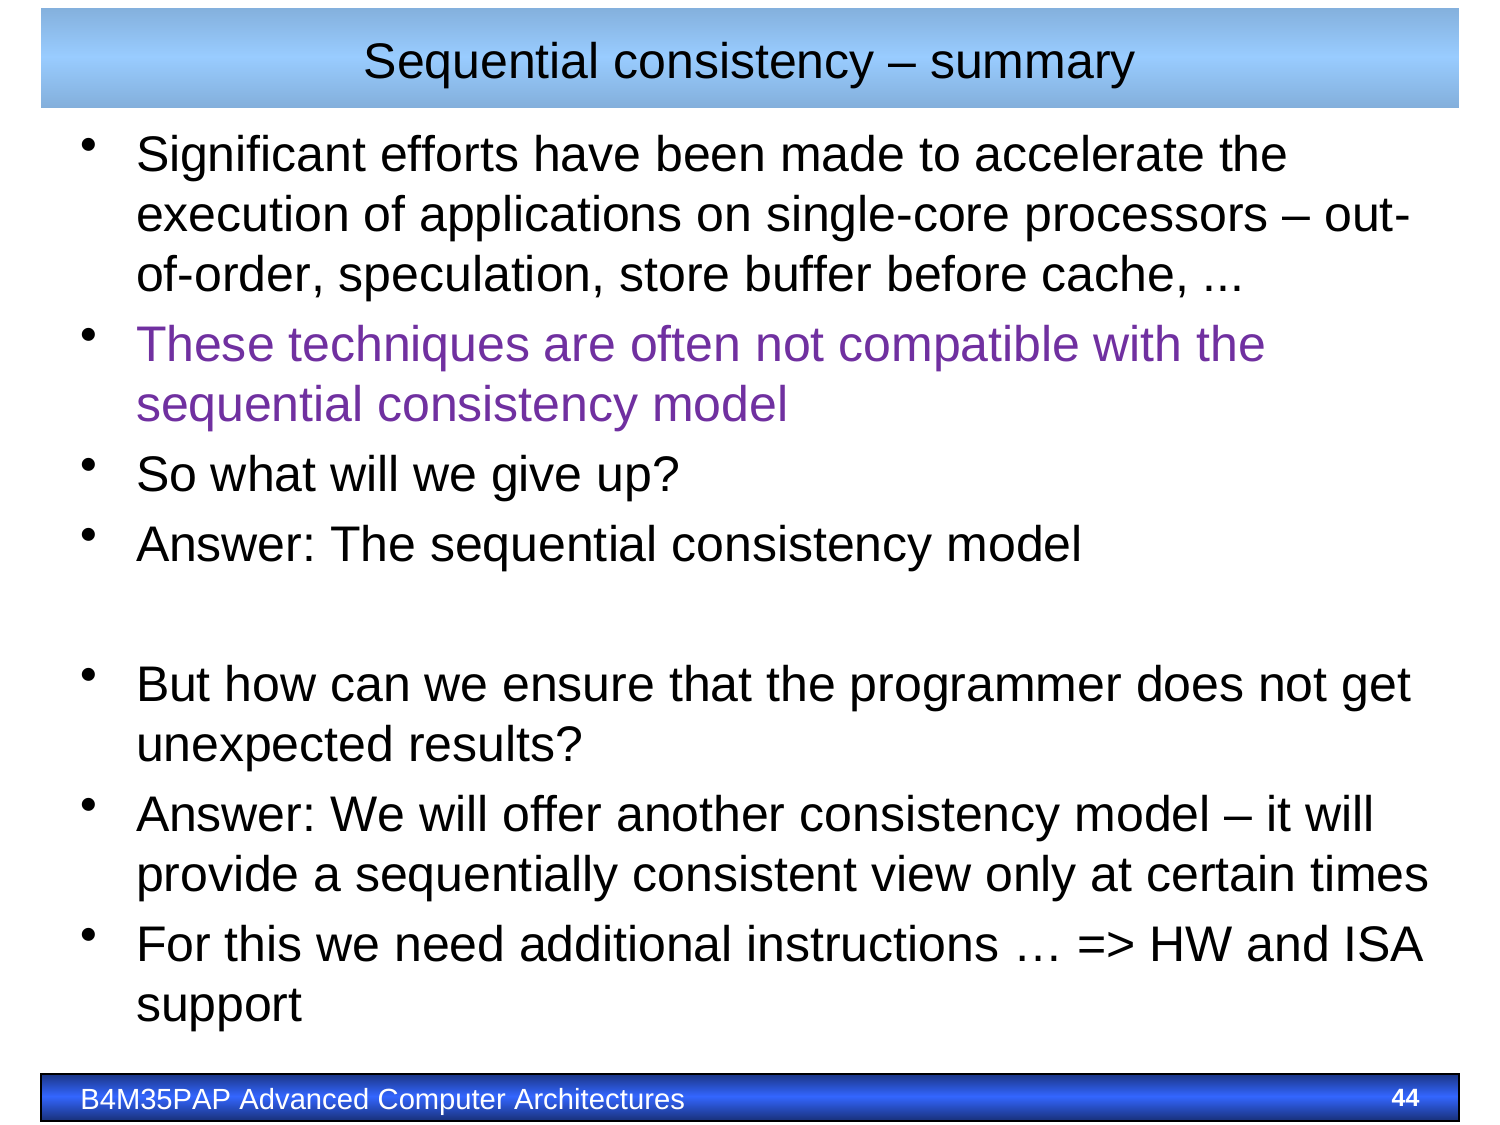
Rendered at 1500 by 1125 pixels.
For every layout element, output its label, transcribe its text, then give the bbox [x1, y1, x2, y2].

title Sequential consistency – summary [41, 8, 1459, 108]
list Significant efforts have been made to accelerate the execution of applications on single-core processors – out-of-order, speculation, store buffer before cache, ... These techniques are often not compatible with the sequential consistency model So what will we give up? Answer: The sequential consistency model But how can we ensure that the programmer does not get unexpected results? Answer: We will offer another consistency model – it will provide a sequentially consistent view only at certain times For this we need additional instructions … => HW and ISA support [64, 113, 1471, 941]
